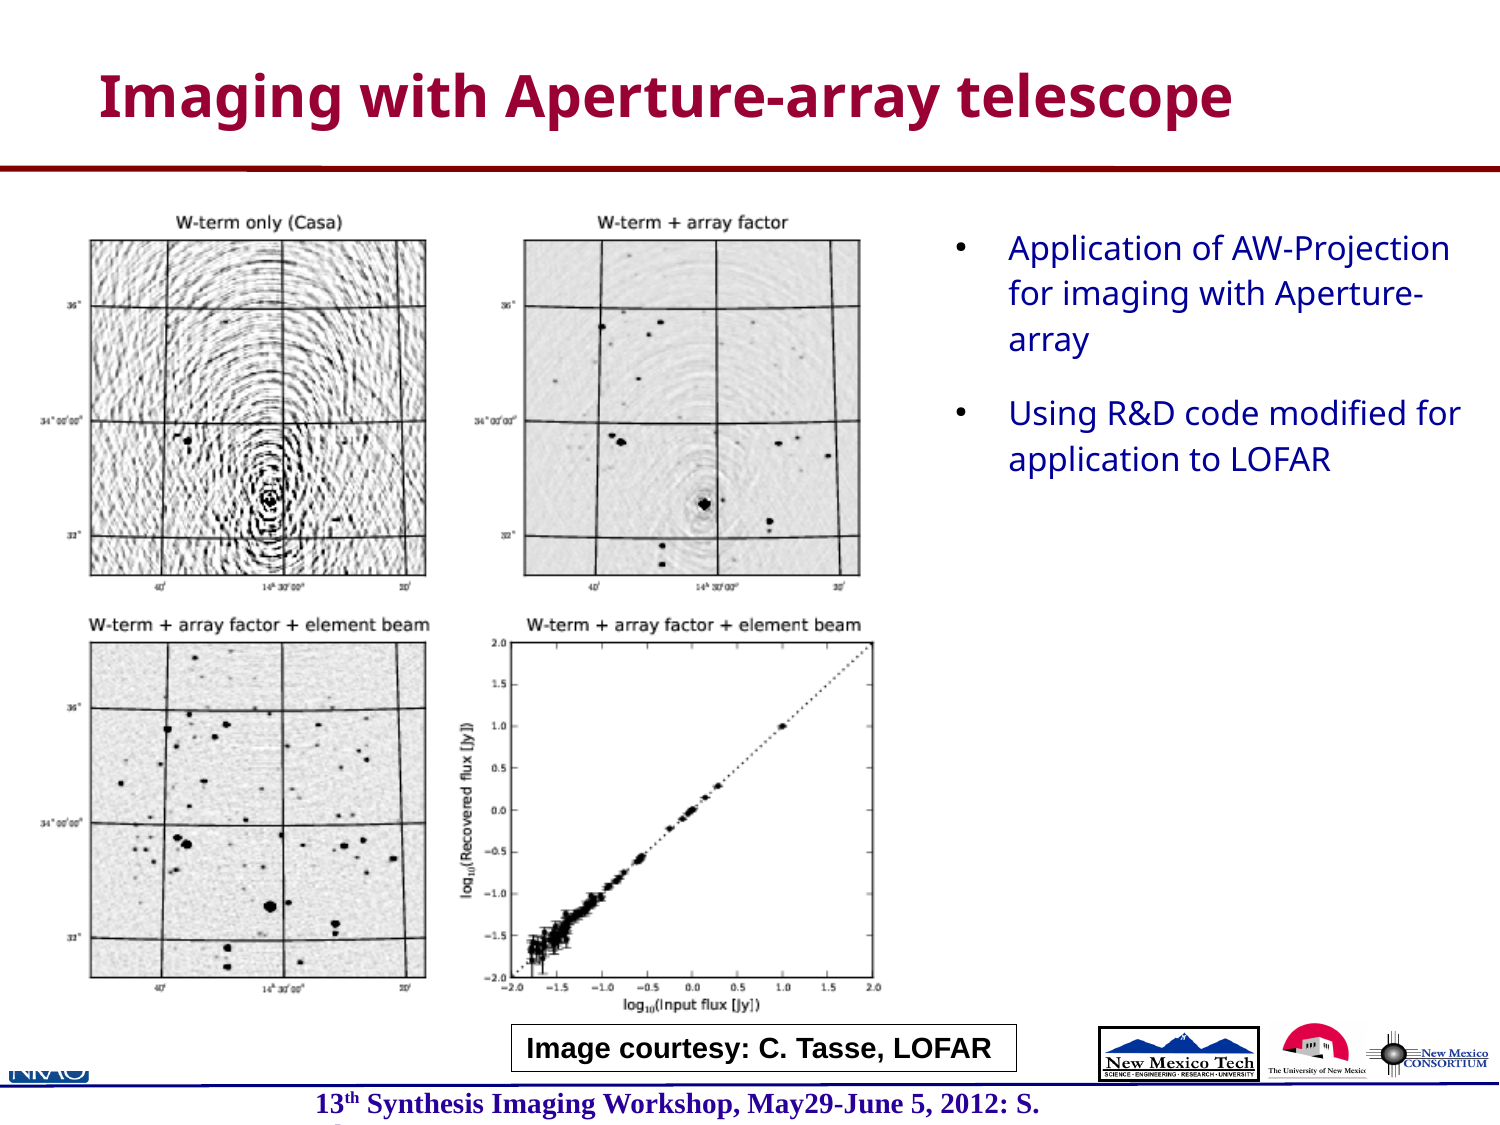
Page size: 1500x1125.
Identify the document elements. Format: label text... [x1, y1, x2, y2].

picture [0, 172, 1500, 1125]
picture [1101, 1029, 1257, 1079]
picture [0, 0, 1500, 166]
title Imaging with Aperture-array telescope [69, 33, 1420, 157]
text_box Image courtesy: C. Tasse, LOFAR [511, 1024, 1017, 1072]
list Application of AW-Projection for imaging with Aperture-array Using R&D code modified for application to LOFAR [937, 224, 1463, 448]
